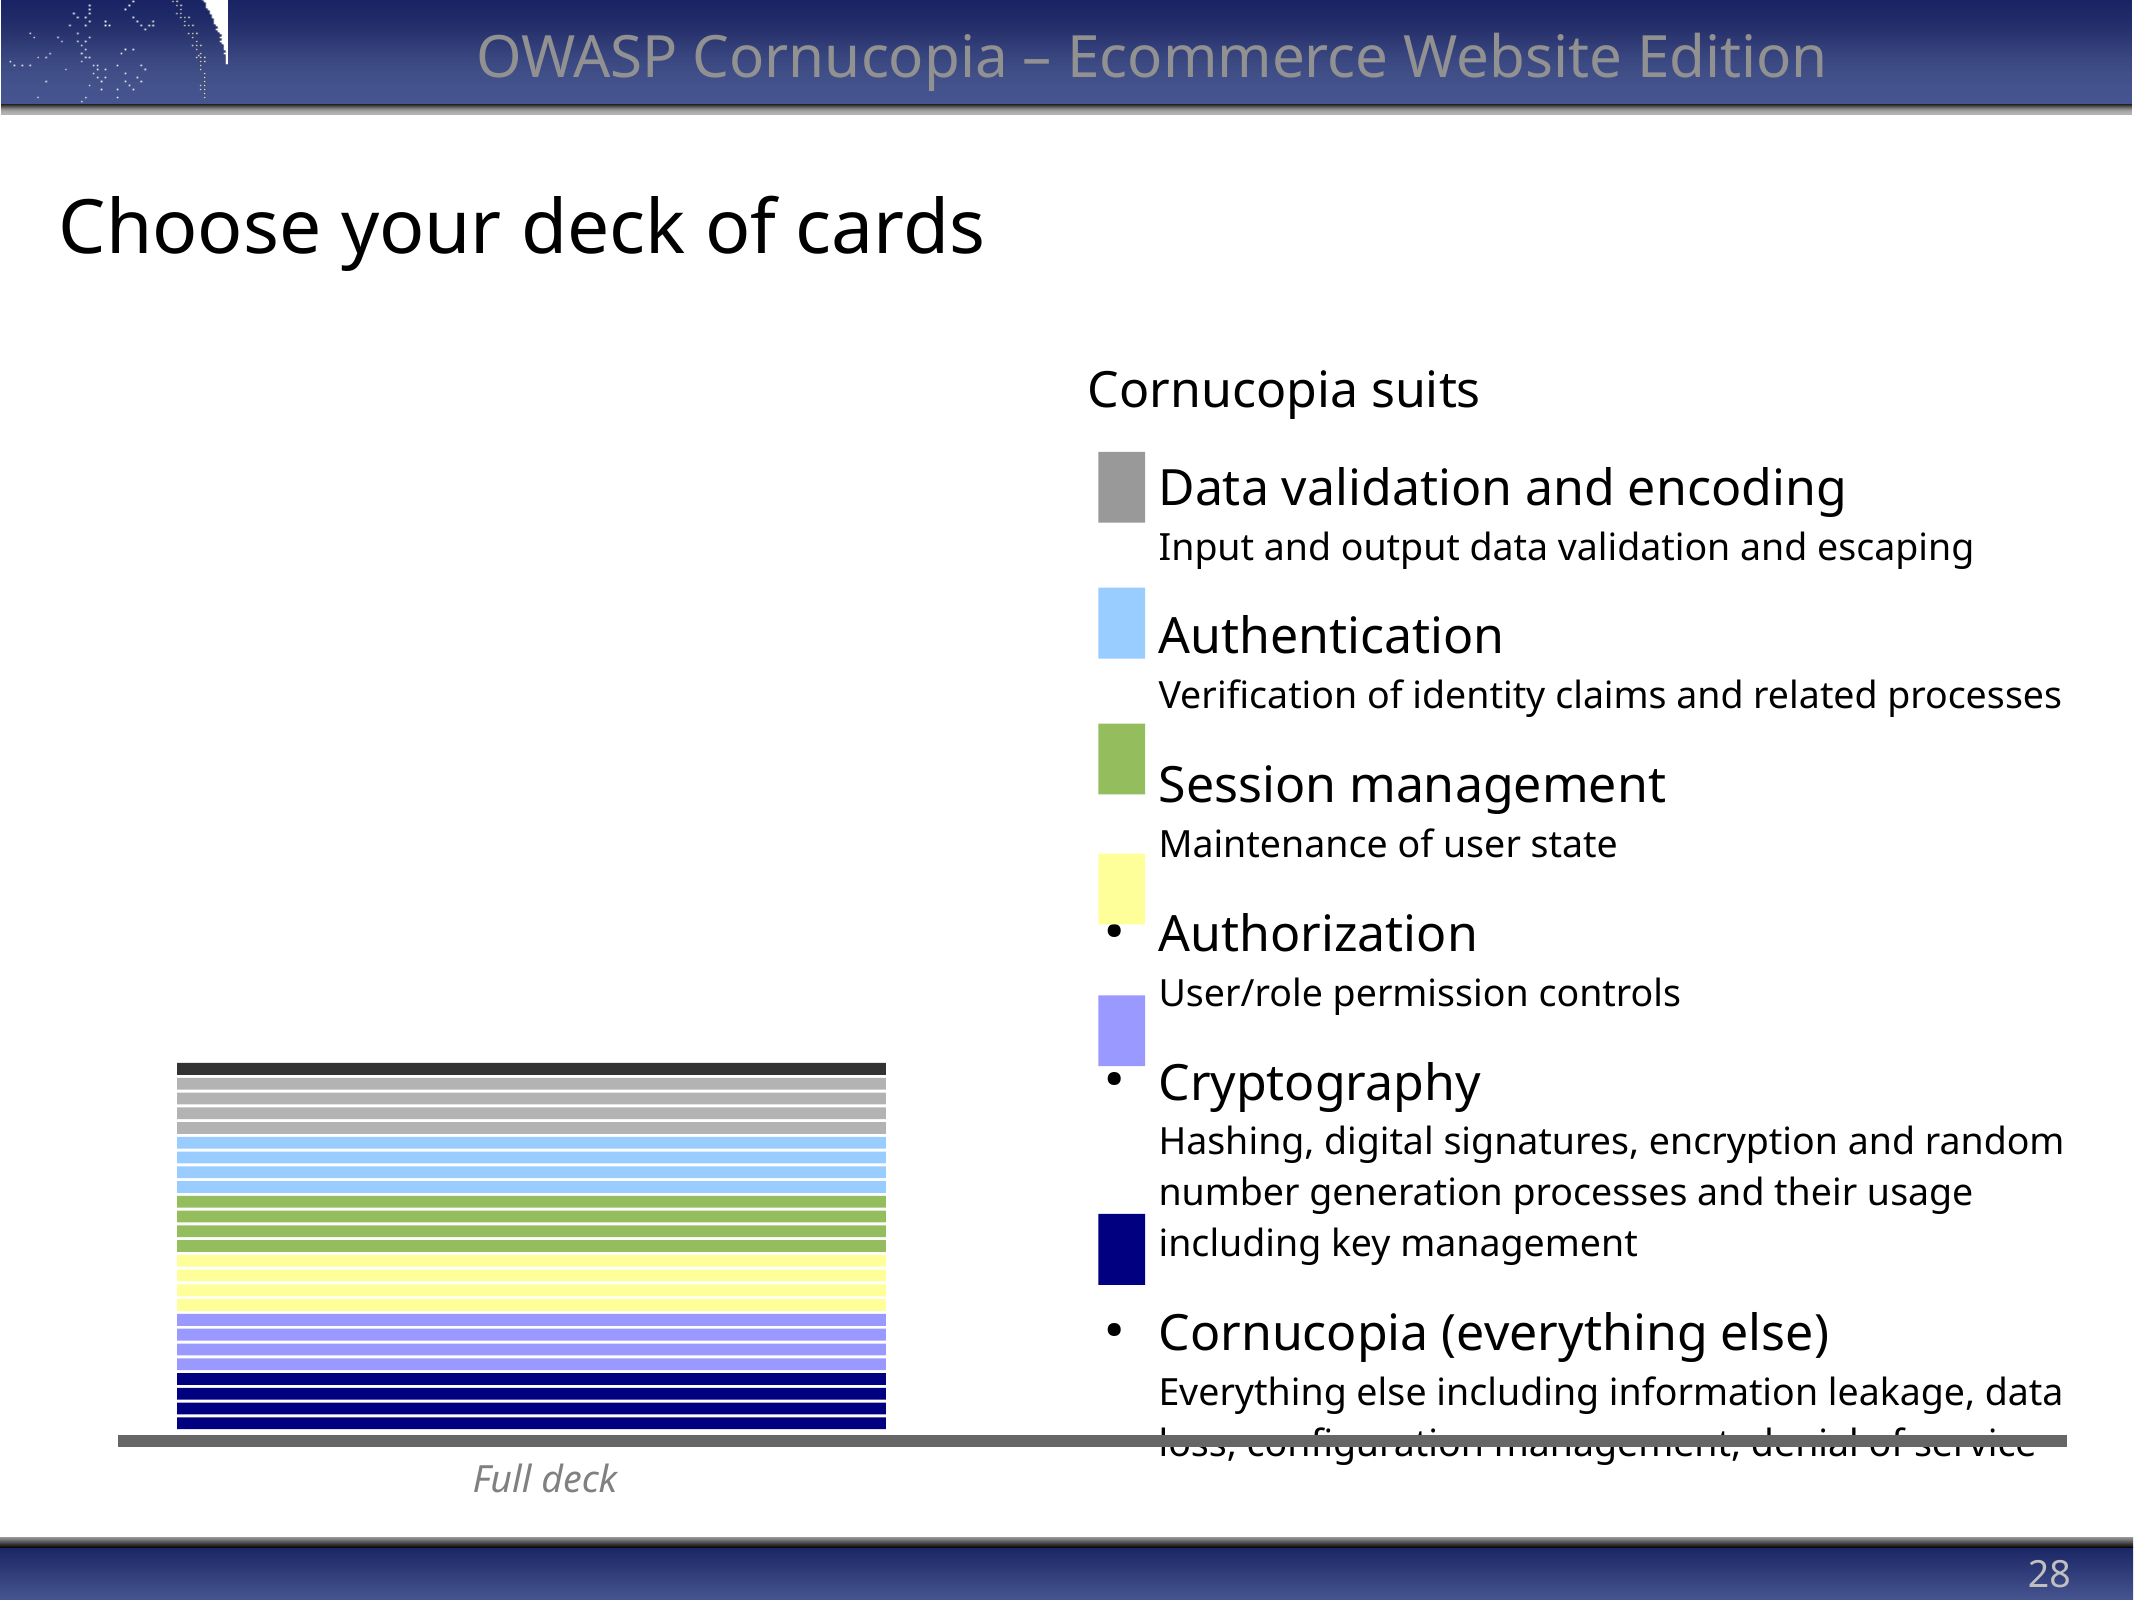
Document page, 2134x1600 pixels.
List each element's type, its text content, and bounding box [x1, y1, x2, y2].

list [177, 1328, 886, 1341]
list [177, 1092, 886, 1105]
list [177, 1343, 886, 1356]
list [177, 1062, 886, 1075]
list [177, 1210, 886, 1223]
list [177, 1122, 886, 1134]
list [177, 1387, 886, 1400]
list [177, 1151, 886, 1164]
list [1098, 995, 1146, 1067]
list [177, 1299, 886, 1312]
list [177, 1240, 886, 1252]
list [1098, 587, 1146, 659]
list [177, 1402, 886, 1415]
list [177, 1166, 886, 1179]
list [177, 1225, 886, 1238]
list [1098, 853, 1146, 925]
list [177, 1313, 886, 1326]
list [177, 1077, 886, 1090]
list [1098, 1213, 1146, 1285]
list [177, 1136, 886, 1149]
list [177, 1269, 886, 1282]
list Cornucopia suits Data validation and encoding Input and output data validation and escaping Authentication Verification of identity claims and related processes Session management Maintenance of user state Authorization User/role permission controls Cryptography Hashing, digital signatures, encryption and random number generation processes and their usage including key management Cornucopia (everything else) Everything else including information leakage, data loss, configuration management, denial of service [1087, 354, 2068, 1536]
list [177, 1181, 886, 1193]
title Choose your deck of cards [58, 124, 2126, 325]
list [177, 1417, 886, 1430]
list [177, 1195, 886, 1208]
list [177, 1254, 886, 1267]
list [177, 1107, 886, 1120]
list [118, 1435, 2067, 1447]
list [1098, 723, 1146, 795]
list [177, 1358, 886, 1371]
list [177, 1373, 886, 1385]
list Full deck [472, 1452, 709, 1506]
list [1098, 451, 1146, 523]
list [177, 1284, 886, 1297]
